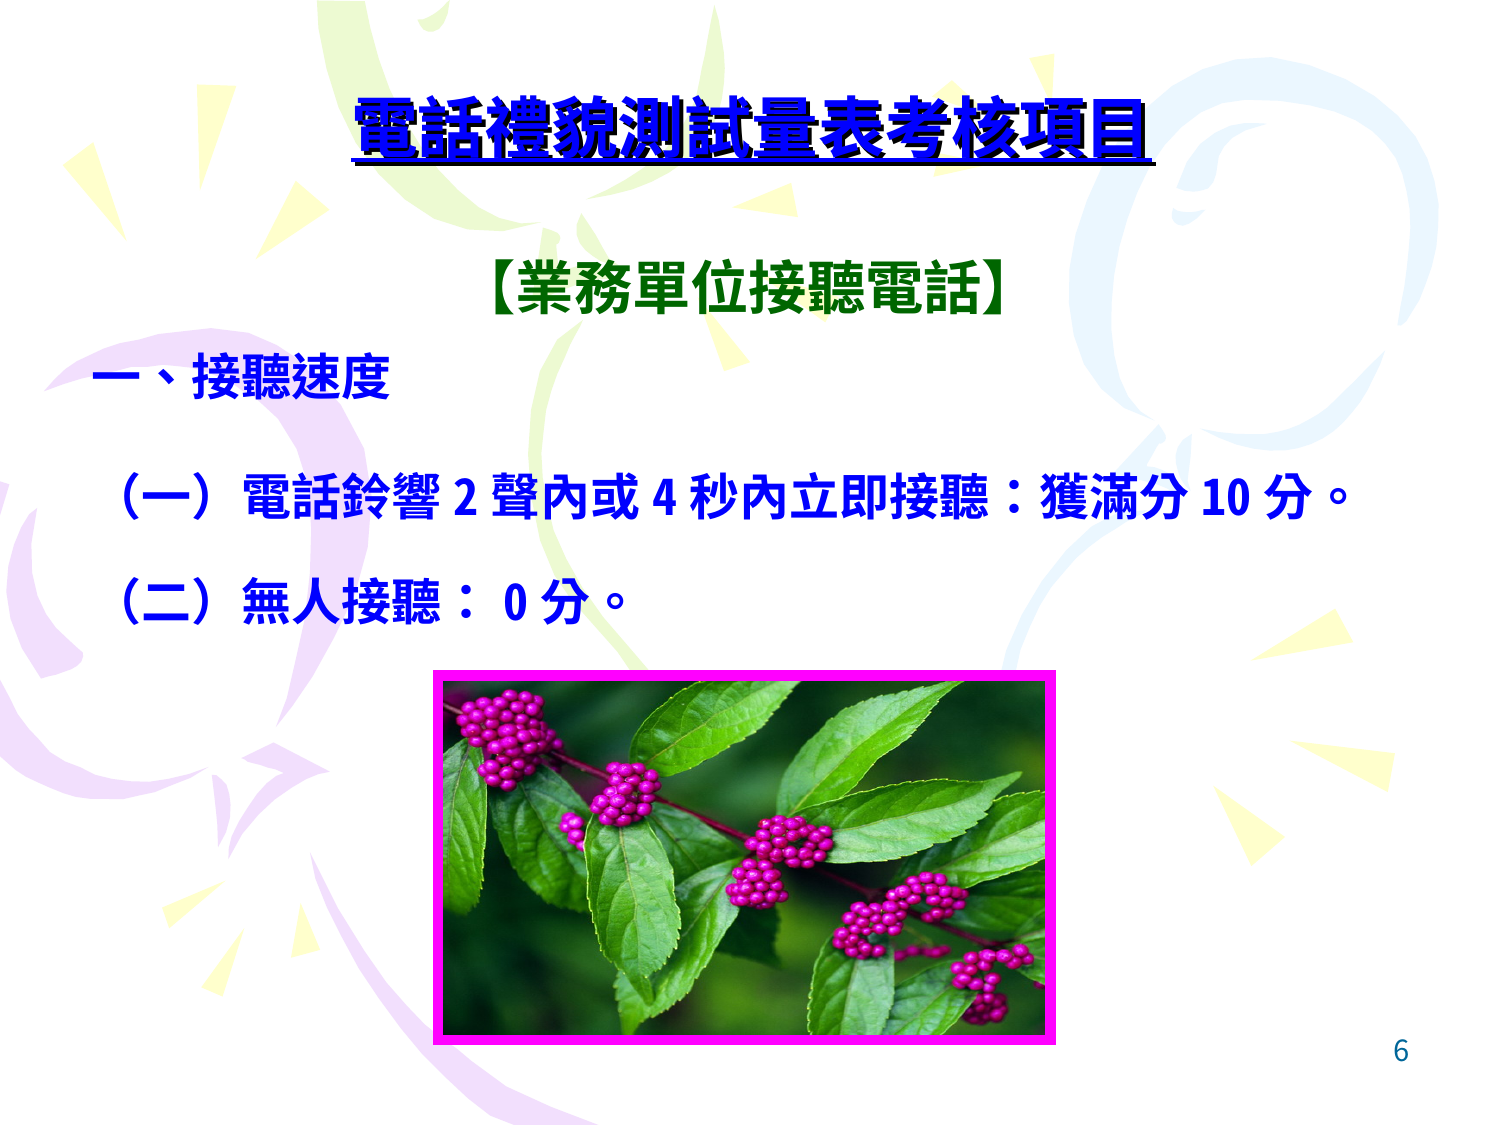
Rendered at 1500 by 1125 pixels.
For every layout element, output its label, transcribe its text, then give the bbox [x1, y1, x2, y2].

picture [442, 680, 1046, 1035]
text_box 【業務單位接聽電話】 [442, 243, 1064, 329]
text_box 一、接聽速度 （一）電話鈴響2聲內或4秒內立即接聽：獲滿分10分。 （二）無人接聽：0分。 [76, 337, 1436, 818]
text_box 電話禮貌測試量表考核項目 [336, 78, 1167, 174]
